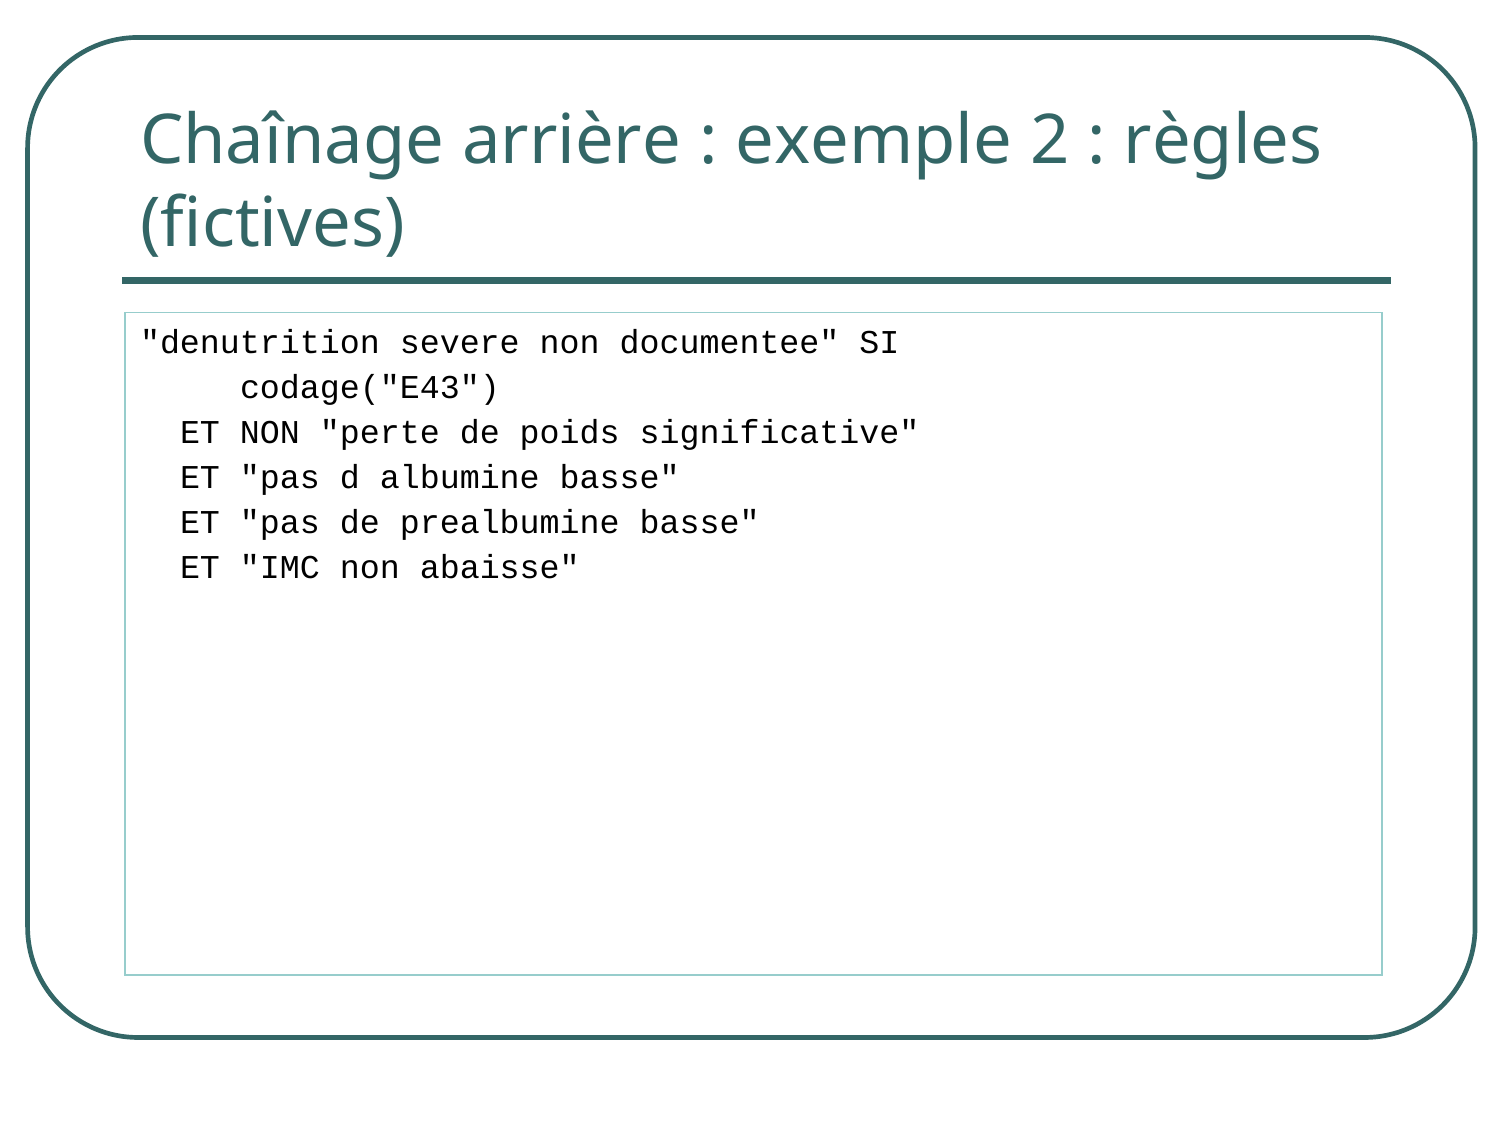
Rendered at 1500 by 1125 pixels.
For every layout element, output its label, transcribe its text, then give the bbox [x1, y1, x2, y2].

list "denutrition severe non documentee" SI codage("E43") ET NON "perte de poids significative" ET "pas d albumine basse" ET "pas de prealbumine basse" ET "IMC non abaisse" [125, 312, 1382, 976]
title Chaînage arrière : exemple 2 : règles (fictives) [125, 87, 1388, 208]
